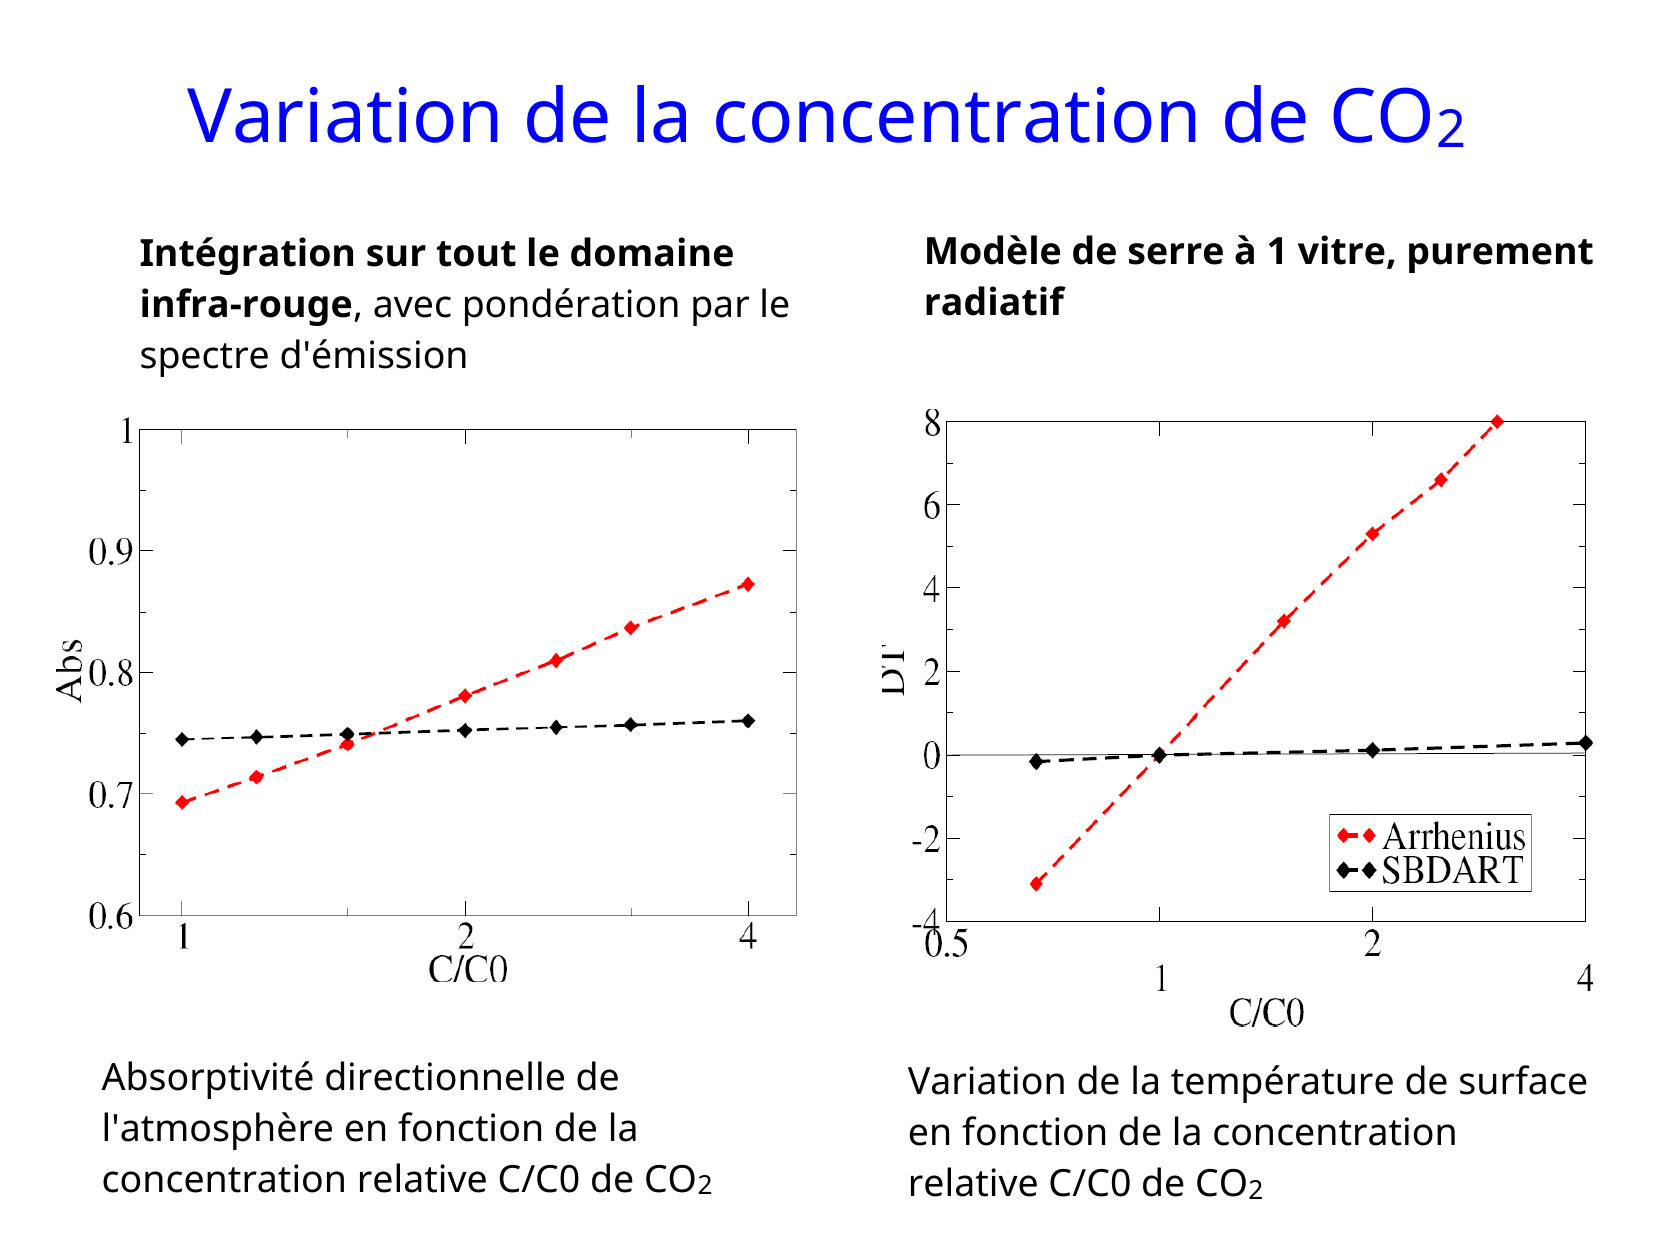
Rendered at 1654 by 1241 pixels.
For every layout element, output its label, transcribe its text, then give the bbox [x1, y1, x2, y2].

picture [882, 409, 1593, 1028]
text_box Absorptivité directionnelle de l'atmosphère en fonction de la concentration relative C/C0 de CO2 [86, 1043, 809, 1200]
text_box Variation de la température de surface en fonction de la concentration relative C/C0 de CO2 [893, 1047, 1610, 1200]
title Variation de la concentration de CO2 [82, 21, 1571, 206]
text_box Modèle de serre à 1 vitre, purement radiatif [909, 217, 1626, 382]
picture [56, 417, 797, 982]
text_box Intégration sur tout le domaine infra-rouge, avec pondération par le spectre d'émission [124, 218, 847, 408]
